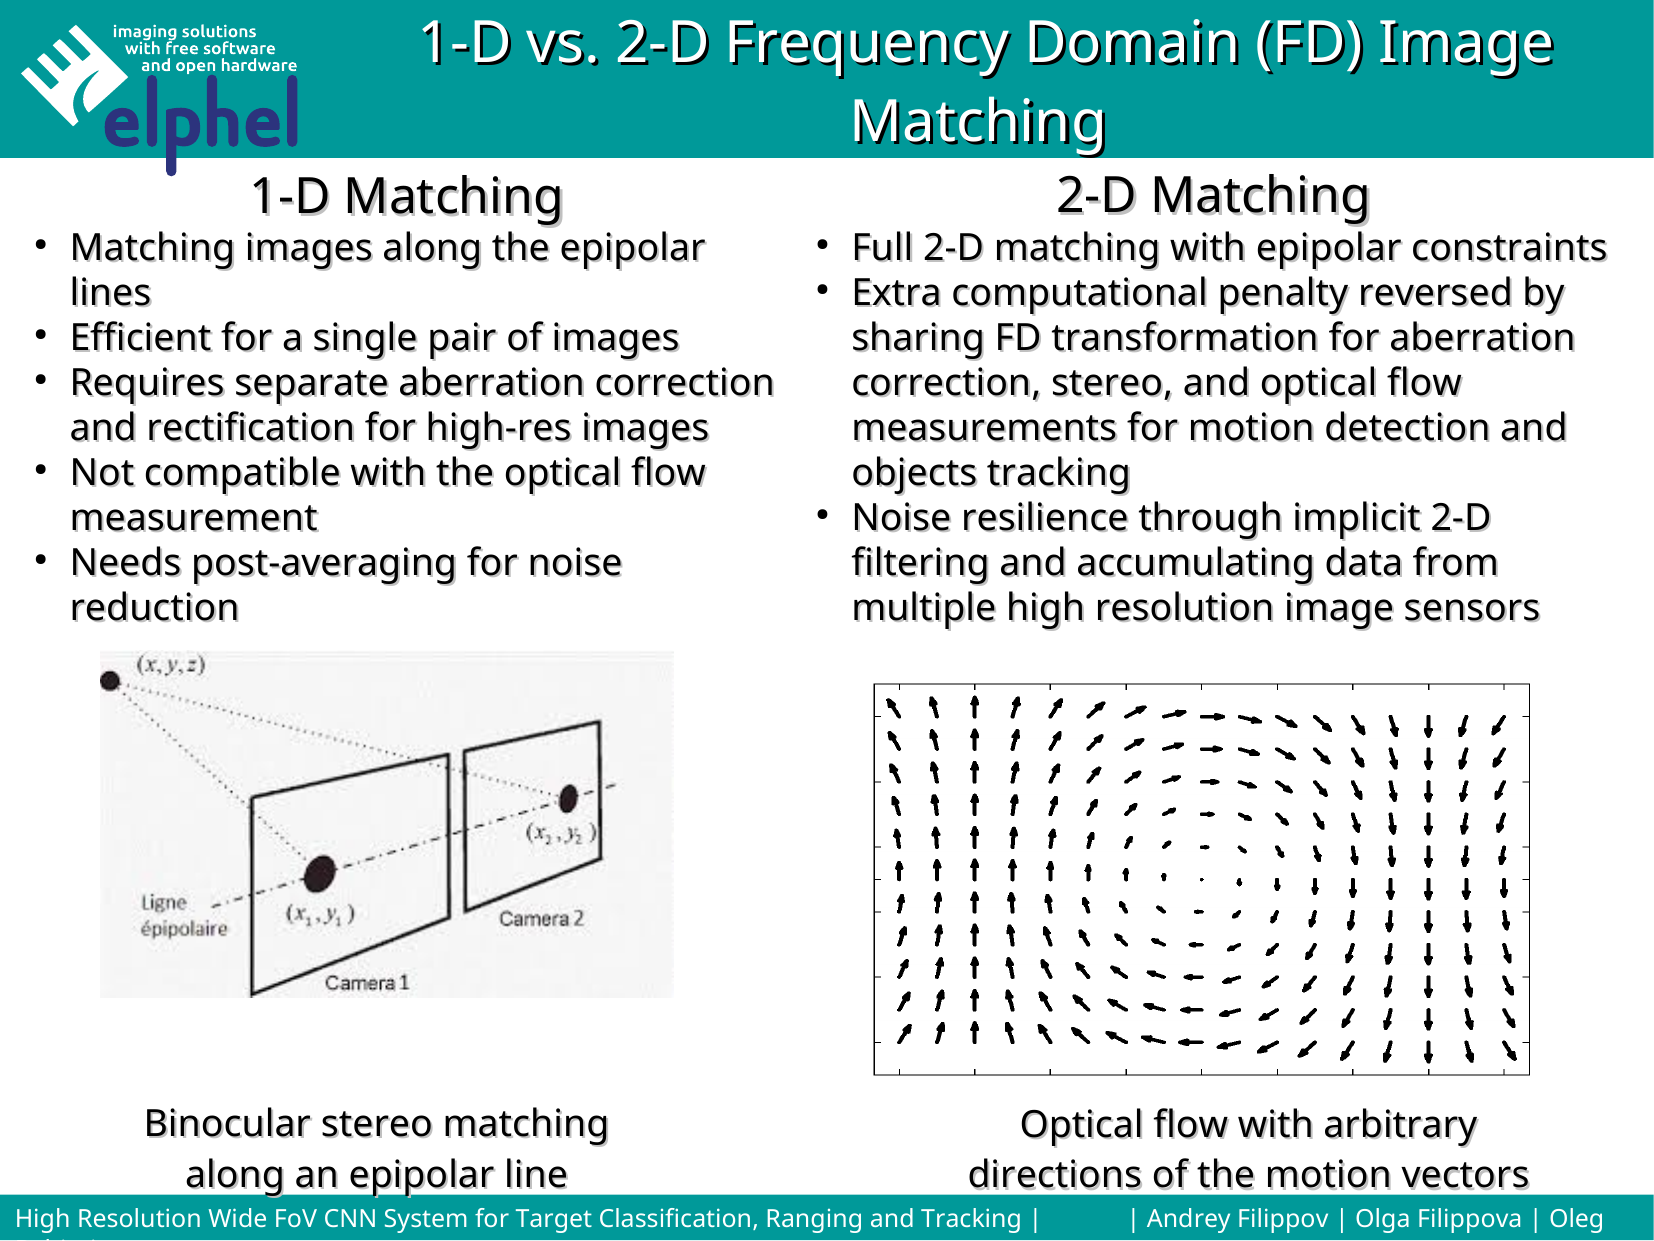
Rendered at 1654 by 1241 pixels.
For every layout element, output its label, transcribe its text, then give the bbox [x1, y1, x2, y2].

text_box Binocular stereo matching along an epipolar line [100, 1089, 654, 1189]
text_box Optical flow with arbitrary directions of the motion vectors [924, 1089, 1573, 1231]
text_box 1-D Matching Matching images along the epipolar lines Efficient for a single pair of images Requires separate aberration correction and rectification for high-res images Not compatible with the optical flow measurement Needs post-averaging for noise reduction [19, 155, 808, 726]
picture [100, 650, 674, 998]
title 1-D vs. 2-D Frequency Domain (FD) Image Matching [314, 0, 1643, 158]
text_box 2-D Matching Full 2-D matching with epipolar constraints Extra computational penalty reversed by sharing FD transformation for aberration correction, stereo, and optical flow measurements for motion detection and objects tracking Noise resilience through implicit 2-D filtering and accumulating data from multiple high resolution image sensors [808, 158, 1627, 636]
picture [871, 682, 1532, 1077]
